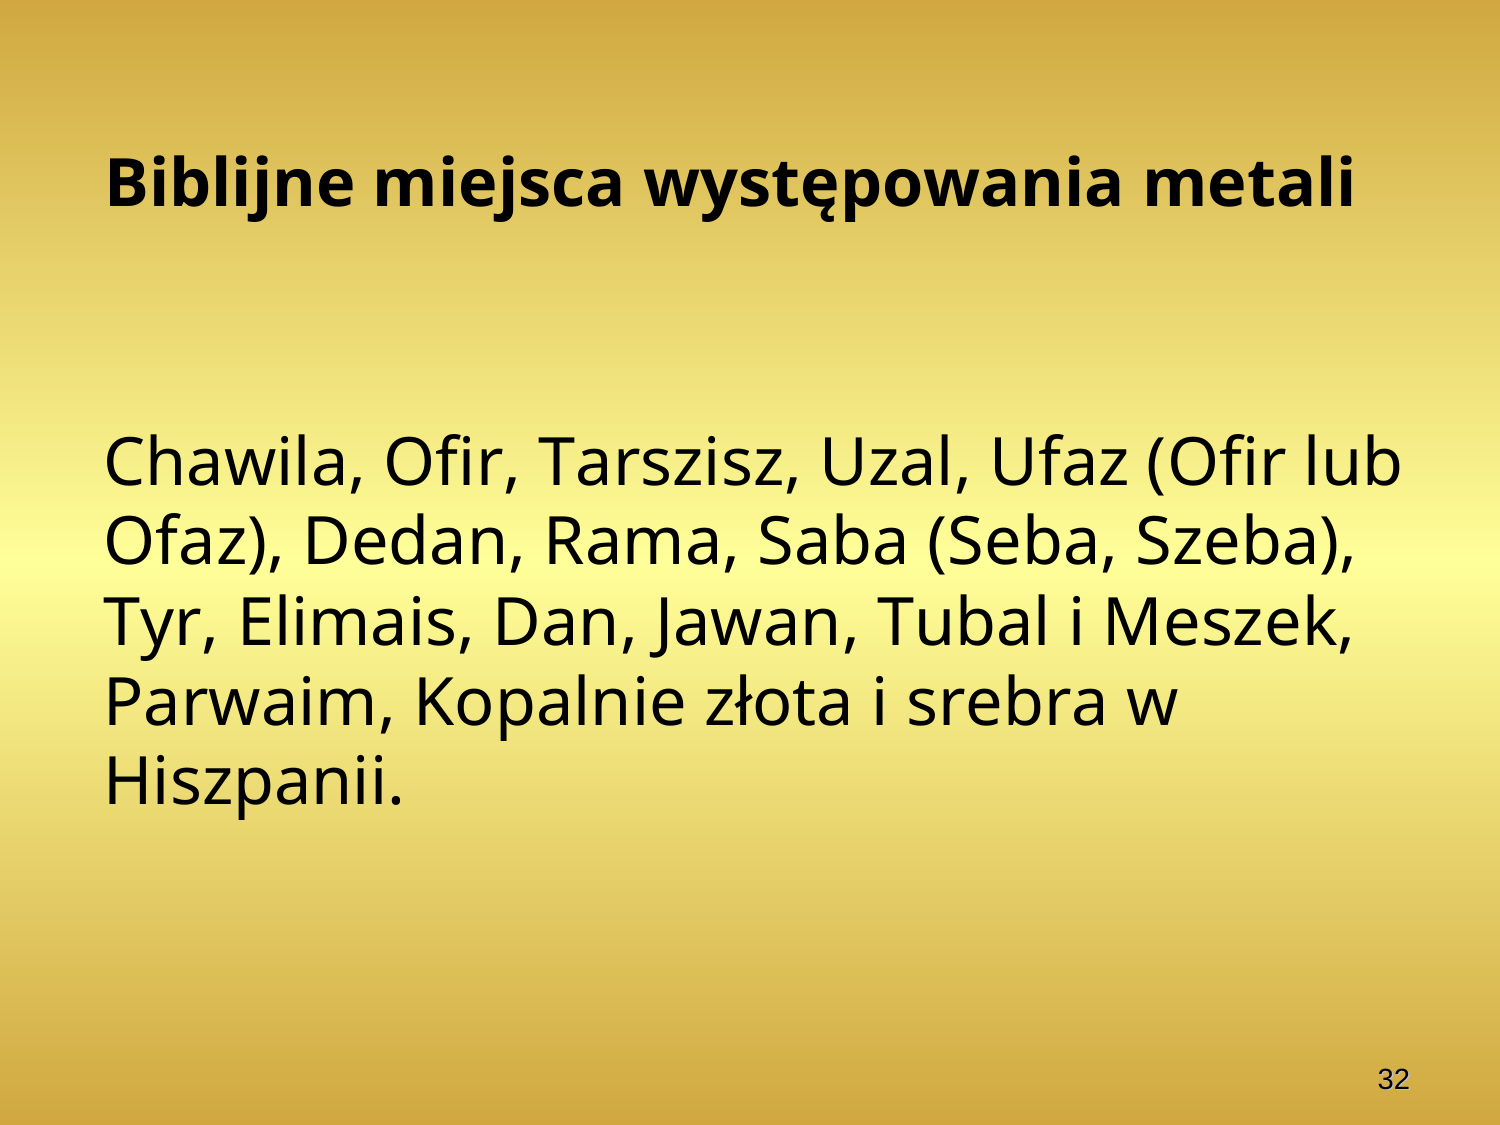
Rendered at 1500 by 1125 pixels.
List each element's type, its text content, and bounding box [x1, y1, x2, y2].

title Biblijne miejsca występowania metali [64, 66, 1415, 294]
text_box <numer> [1074, 1024, 1426, 1103]
list Chawila, Ofir, Tarszisz, Uzal, Ufaz (Ofir lub Ofaz), Dedan, Rama, Saba (Seba, Szeba), Tyr, Elimais, Dan, Jawan, Tubal i Meszek, Parwaim, Kopalnie złota i srebra w Hiszpanii. [88, 314, 1439, 990]
